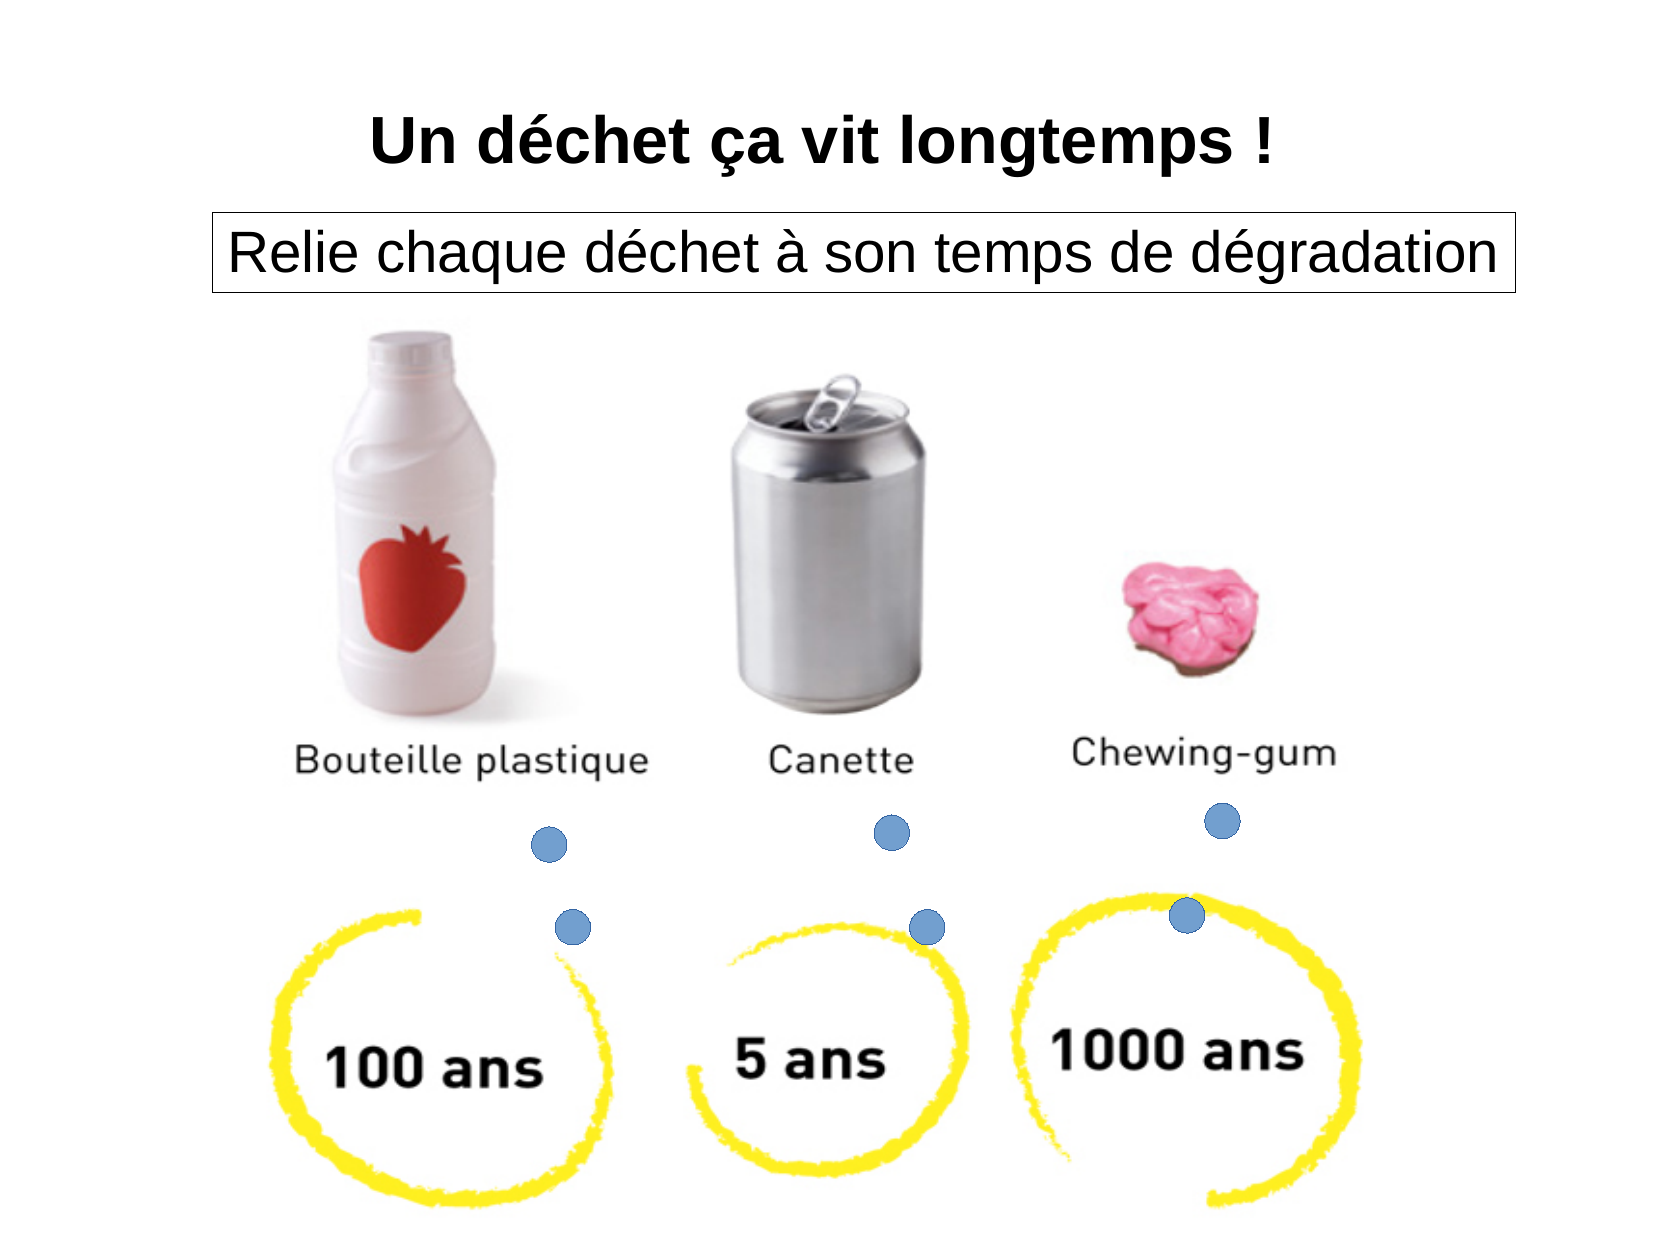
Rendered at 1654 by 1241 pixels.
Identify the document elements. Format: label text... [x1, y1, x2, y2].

text_box Un déchet ça vit longtemps ! [354, 58, 1335, 212]
text_box [909, 909, 945, 945]
text_box Relie chaque déchet à son temps de dégradation [212, 212, 1516, 293]
picture [237, 293, 1394, 1224]
text_box [1204, 803, 1241, 839]
text_box [1169, 897, 1205, 934]
text_box [531, 826, 567, 863]
text_box [555, 909, 591, 945]
text_box [874, 814, 910, 851]
